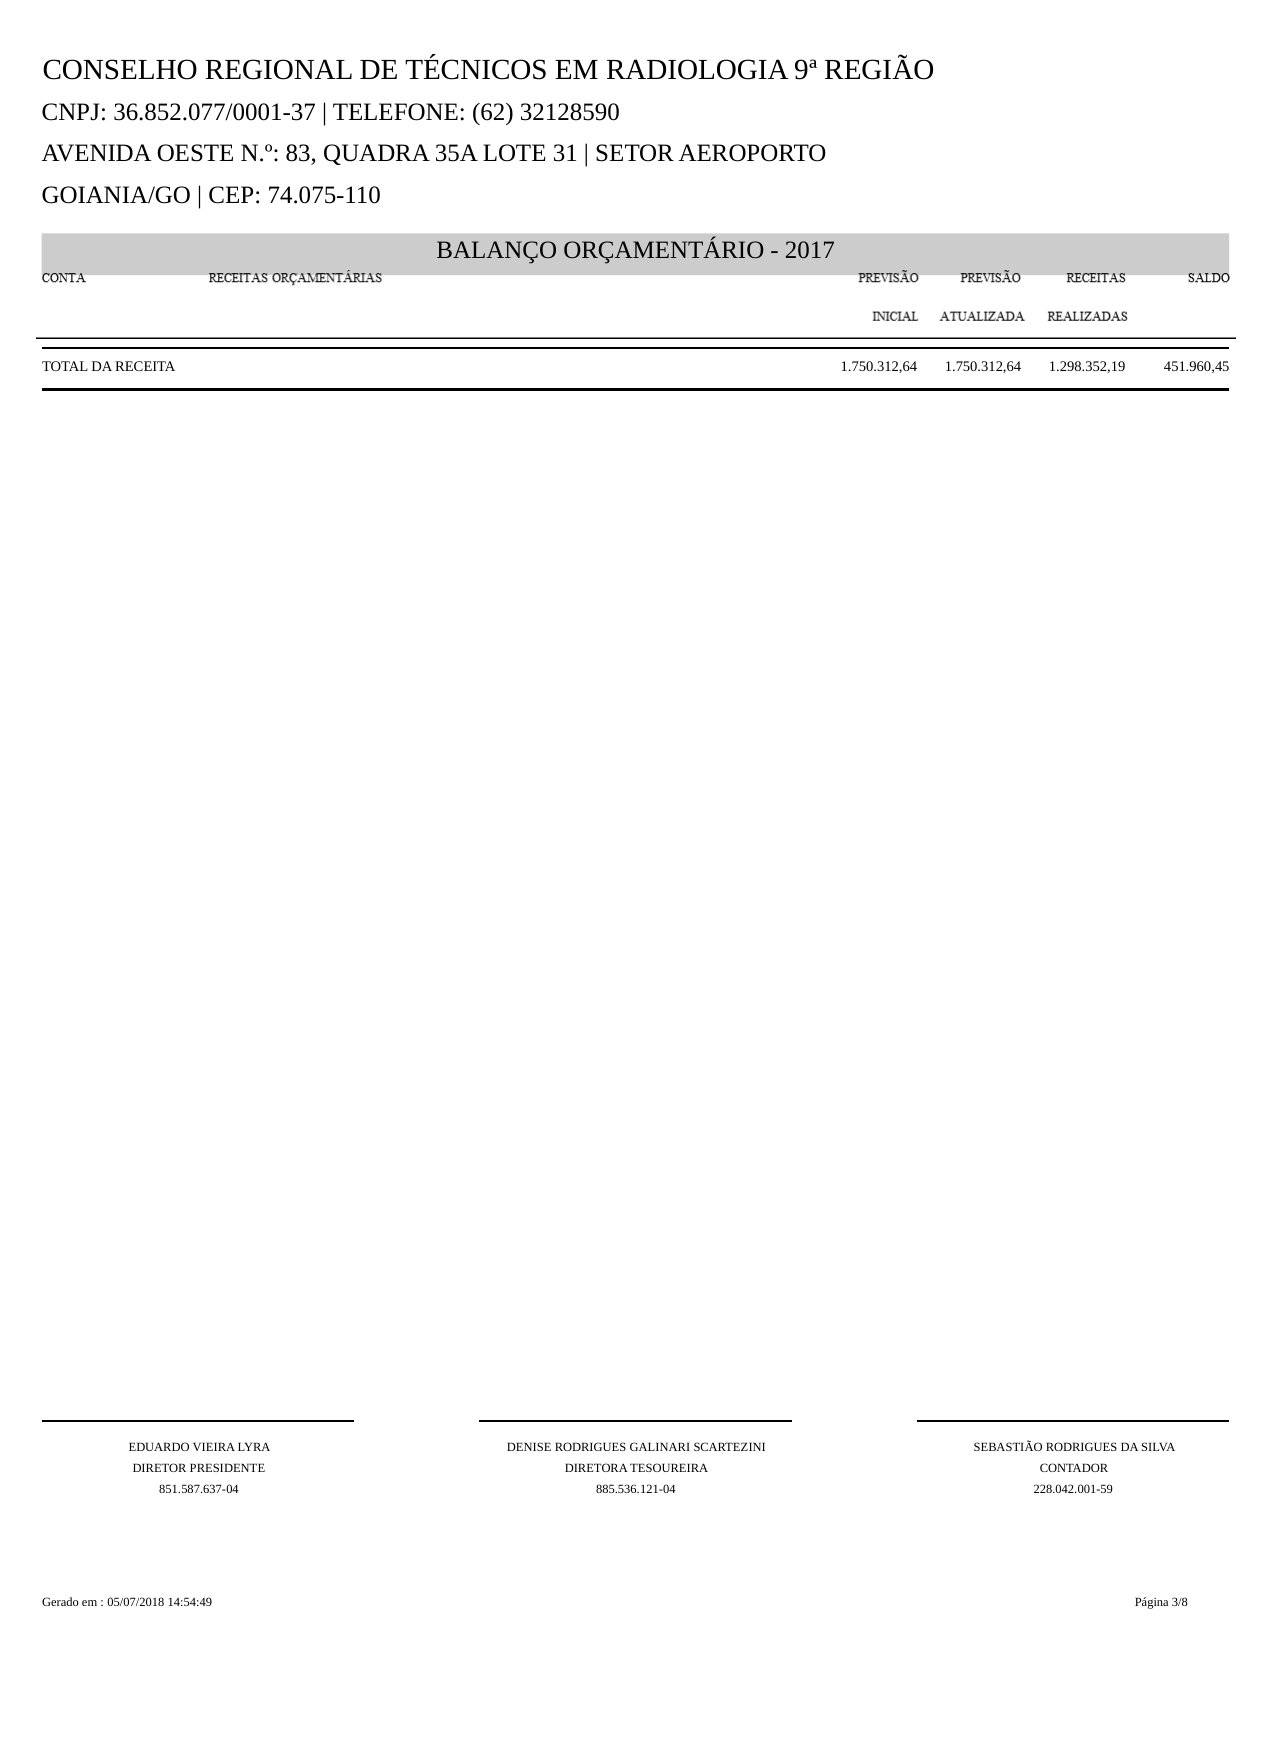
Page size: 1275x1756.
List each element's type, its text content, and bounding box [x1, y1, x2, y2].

picture [35, 265, 1236, 339]
text_box BALANÇO ORÇAMENTÁRIO - 2017 [41, 233, 1230, 265]
text_box 1.298.352,19 [1046, 356, 1128, 376]
text_box TOTAL DA RECEITA [40, 356, 183, 376]
text_box 451.960,45 [1161, 356, 1232, 376]
text_box EDUARDO VIEIRA LYRA DIRETOR PRESIDENTE 851.587.637-04 [124, 1433, 273, 1492]
text_box 1.750.312,64 [838, 356, 920, 376]
text_box CONSELHO REGIONAL DE TÉCNICOS EM RADIOLOGIA 9ª REGIÃO CNPJ: 36.852.077/0001-37 | TELEFONE: (62) 32128590 AVENIDA OESTE N.º: 83, QUADRA 35A LOTE 31 | SETOR AEROPORTO GOIANIA/GO | CEP: 74.075-110 [39, 50, 942, 207]
text_box DENISE RODRIGUES GALINARI SCARTEZINI DIRETORA TESOUREIRA 885.536.121-04 [504, 1433, 768, 1492]
text_box Gerado em : 05/07/2018 14:54:49 [39, 1593, 214, 1611]
text_box Página 3/8 [1132, 1593, 1190, 1611]
text_box SEBASTIÃO RODRIGUES DA SILVA CONTADOR 228.042.001-59 [968, 1433, 1178, 1492]
text_box 1.750.312,64 [942, 356, 1024, 376]
